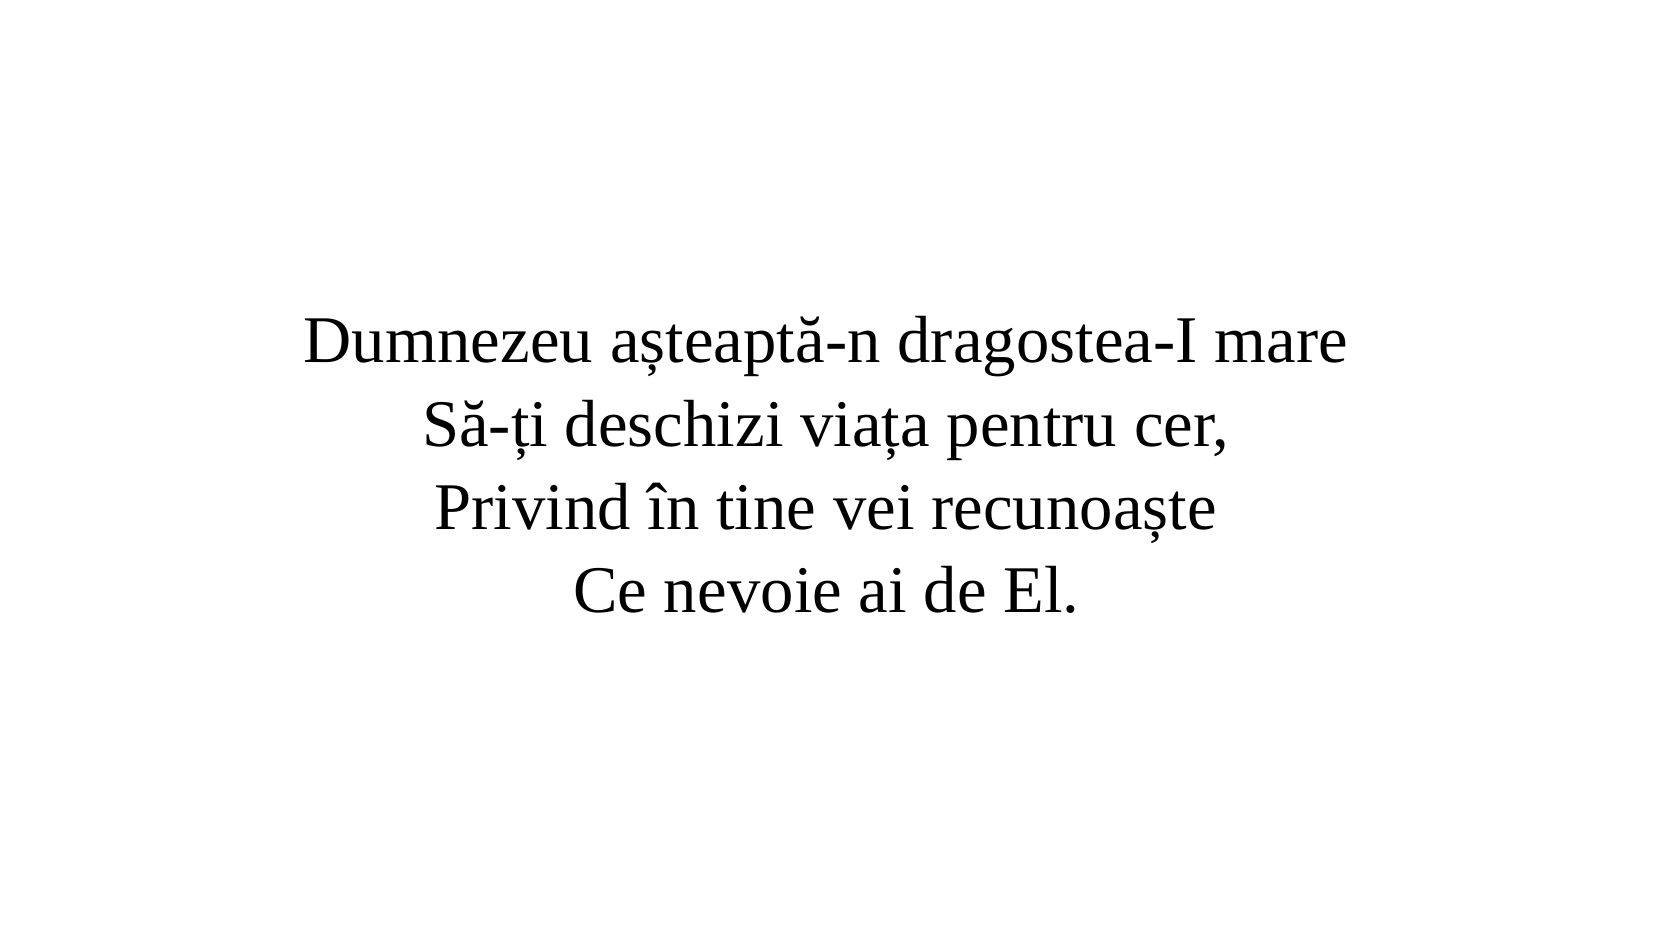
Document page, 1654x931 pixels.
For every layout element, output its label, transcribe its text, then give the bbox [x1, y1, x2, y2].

subtitle Dumnezeu așteaptă-n dragostea-I mare Să-ți deschizi viața pentru cer, Privind în tine vei recunoaște Ce nevoie ai de El. [300, 150, 1354, 781]
